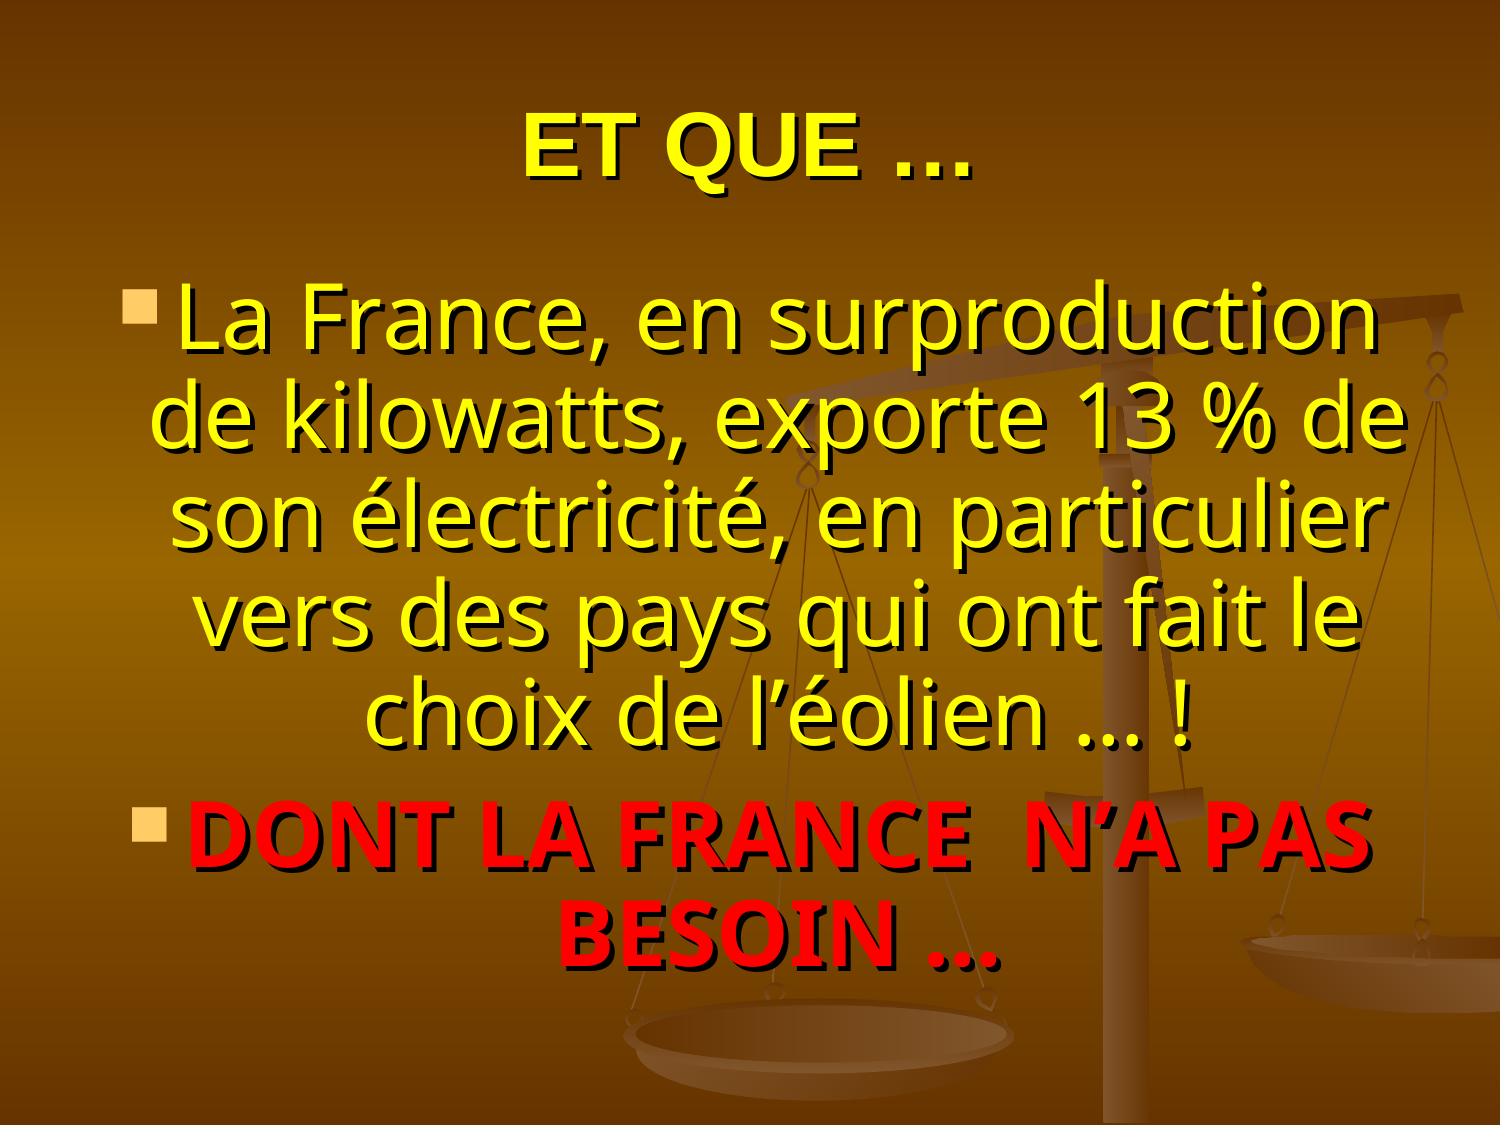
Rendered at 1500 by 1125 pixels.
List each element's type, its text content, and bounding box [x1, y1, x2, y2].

list La France, en surproduction de kilowatts, exporte 13 % de son électricité, en particulier vers des pays qui ont fait le choix de l’éolien … ! DONT LA FRANCE N’A PAS BESOIN … [75, 262, 1426, 1006]
title ET QUE … [75, 45, 1426, 234]
